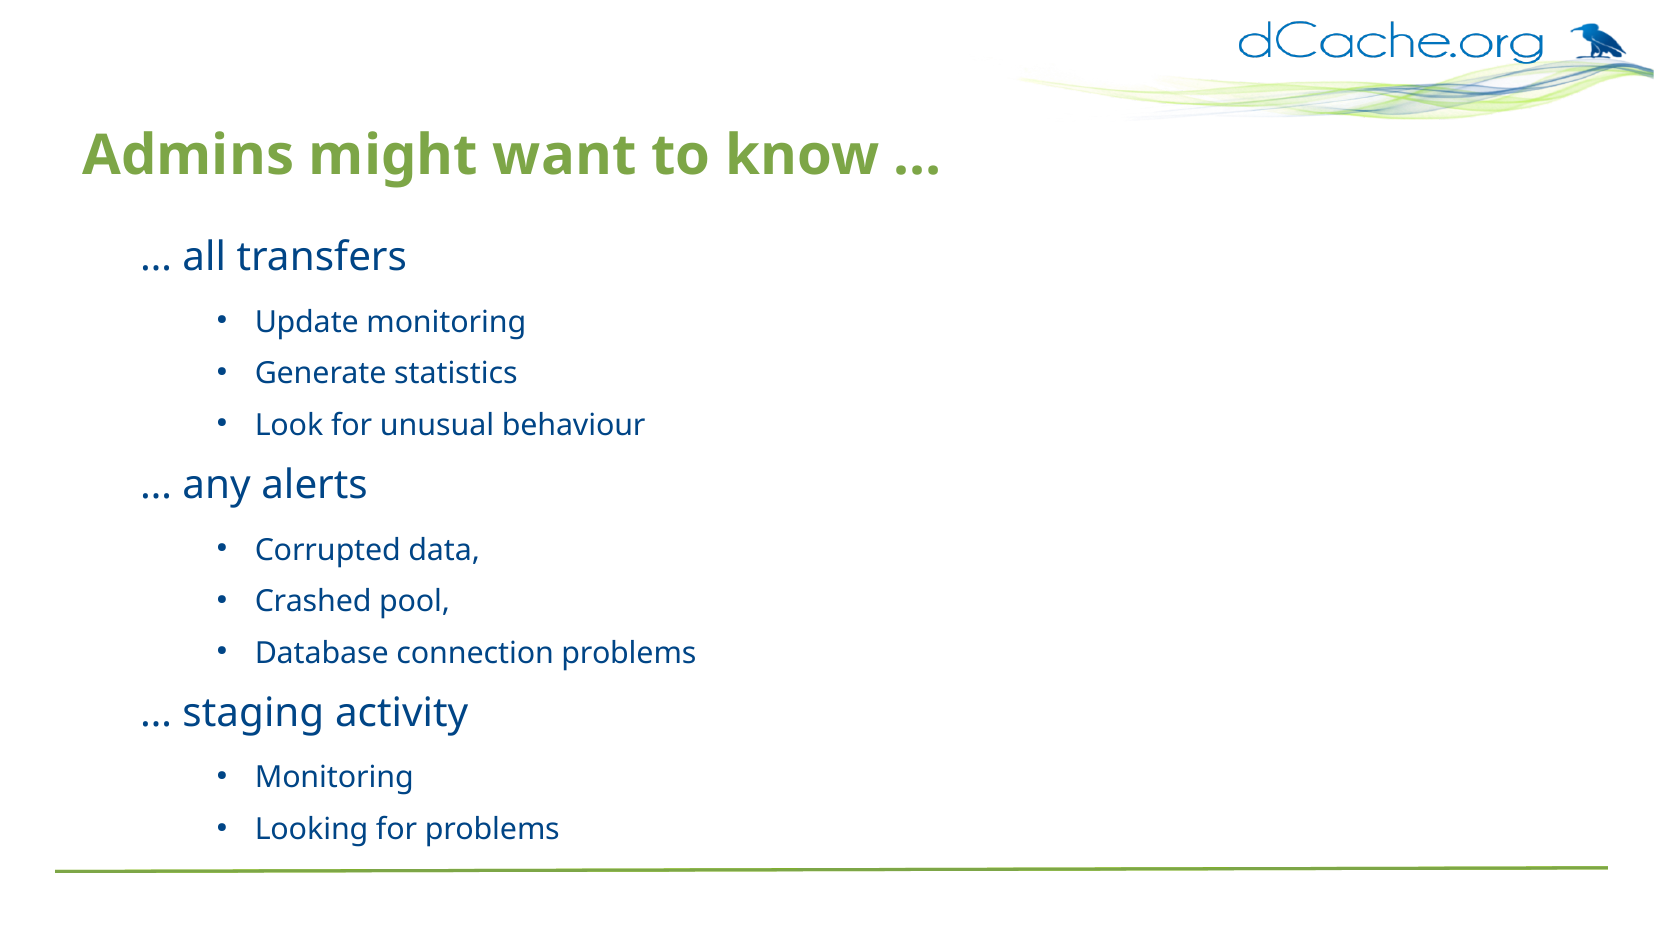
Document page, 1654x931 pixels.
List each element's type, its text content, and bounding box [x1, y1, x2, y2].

list … all transfers Update monitoring Generate statistics Look for unusual behaviour … any alerts Corrupted data, Crashed pool, Database connection problems … staging activity Monitoring Looking for problems [82, 227, 1571, 856]
picture [956, 12, 1654, 127]
title Admins might want to know … [82, 116, 1605, 189]
